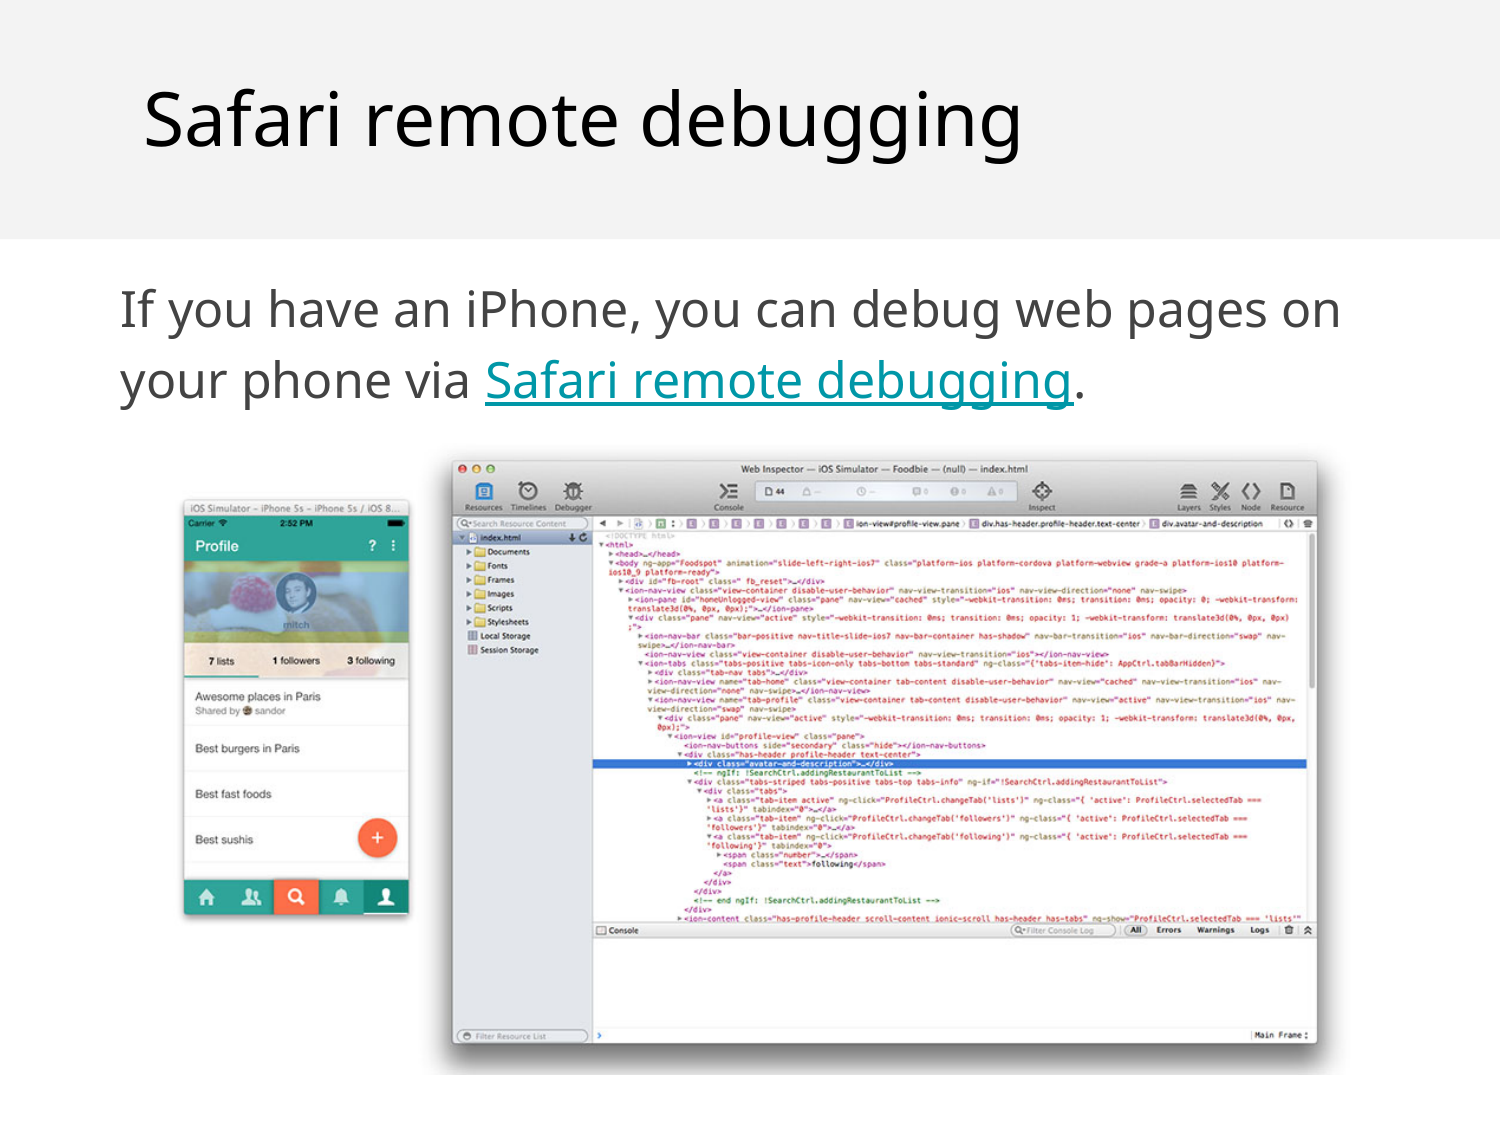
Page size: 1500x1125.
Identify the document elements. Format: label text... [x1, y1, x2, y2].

picture [145, 434, 1355, 1075]
list If you have an iPhone, you can debug web pages on your phone via Safari remote debugging. [105, 253, 1395, 435]
title Safari remote debugging [128, 56, 1372, 183]
